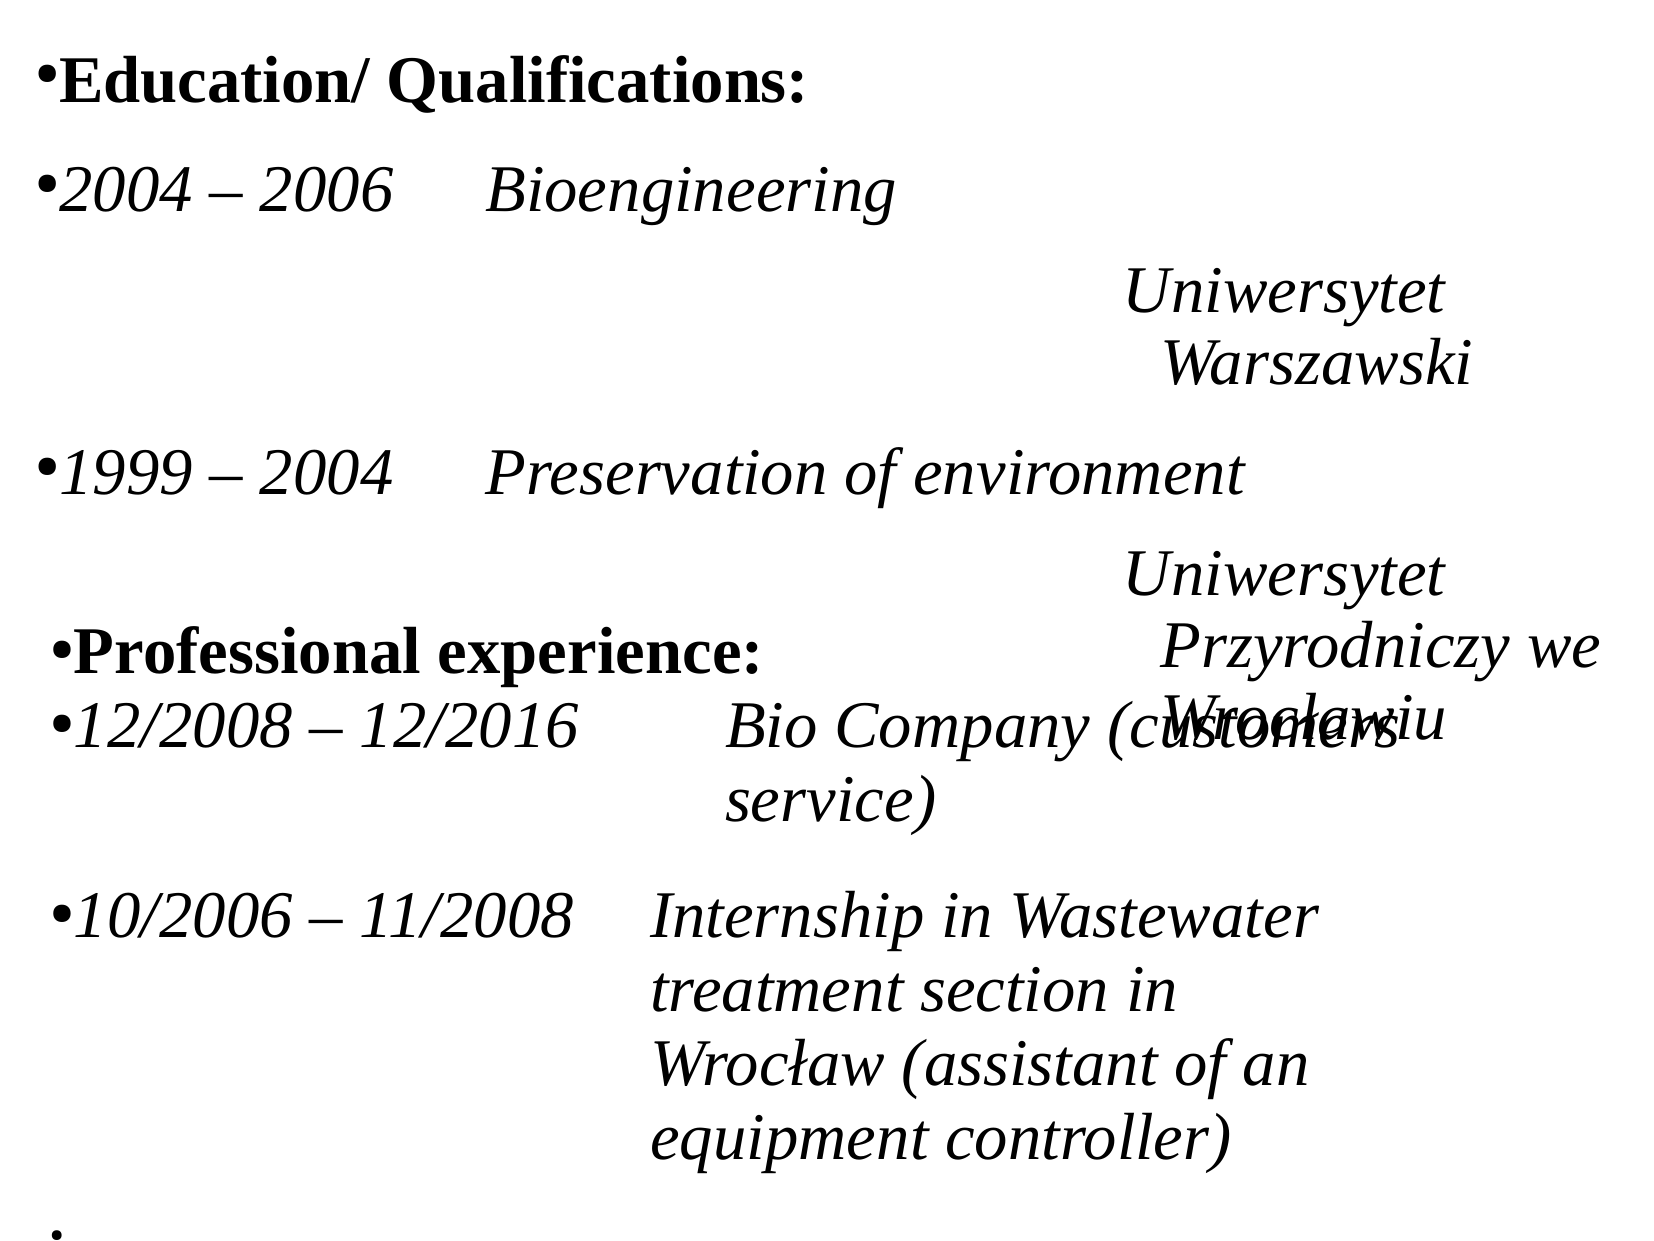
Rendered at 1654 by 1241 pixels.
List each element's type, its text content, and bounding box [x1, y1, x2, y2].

list Education/ Qualifications: 2004 – 2006 Bioengineering Uniwersytet Warszawski 1999 – 2004 Preservation of environment Uniwersytet Przyrodniczy we Wrocławiu [35, 35, 1619, 606]
text_box Professional experience: 12/2008 – 12/2016 Bio Company (customers service) 10/2006 – 11/2008 Internship in Wastewater treatment section in Wrocław (assistant of an equipment controller) [35, 606, 1619, 1241]
